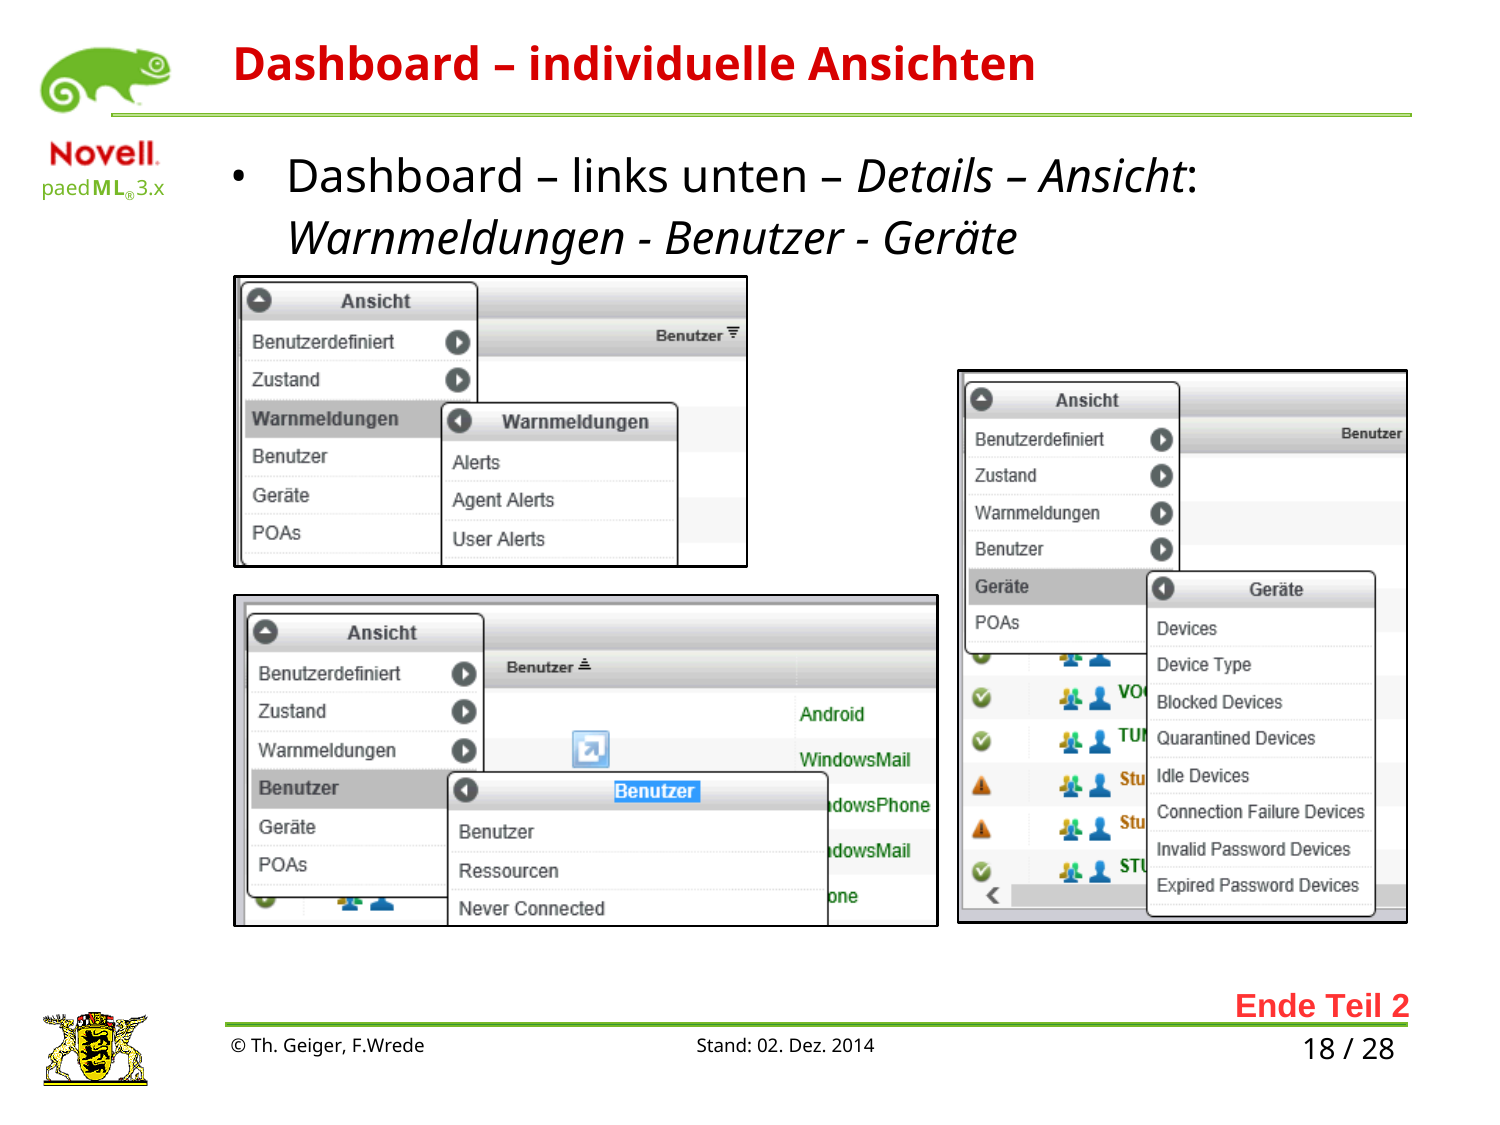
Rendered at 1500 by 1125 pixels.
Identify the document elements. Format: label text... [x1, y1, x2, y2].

picture [236, 596, 937, 925]
picture [959, 372, 1406, 922]
picture [41, 1011, 148, 1088]
text_box Ende Teil 2 [1210, 956, 1436, 1052]
list Dashboard – links unten – Details – Ansicht: Warnmeldungen - Benutzer - Geräte [230, 143, 1388, 376]
picture [236, 277, 746, 565]
title Dashboard – individuelle Ansichten [232, 0, 1418, 126]
picture [26, 30, 184, 188]
